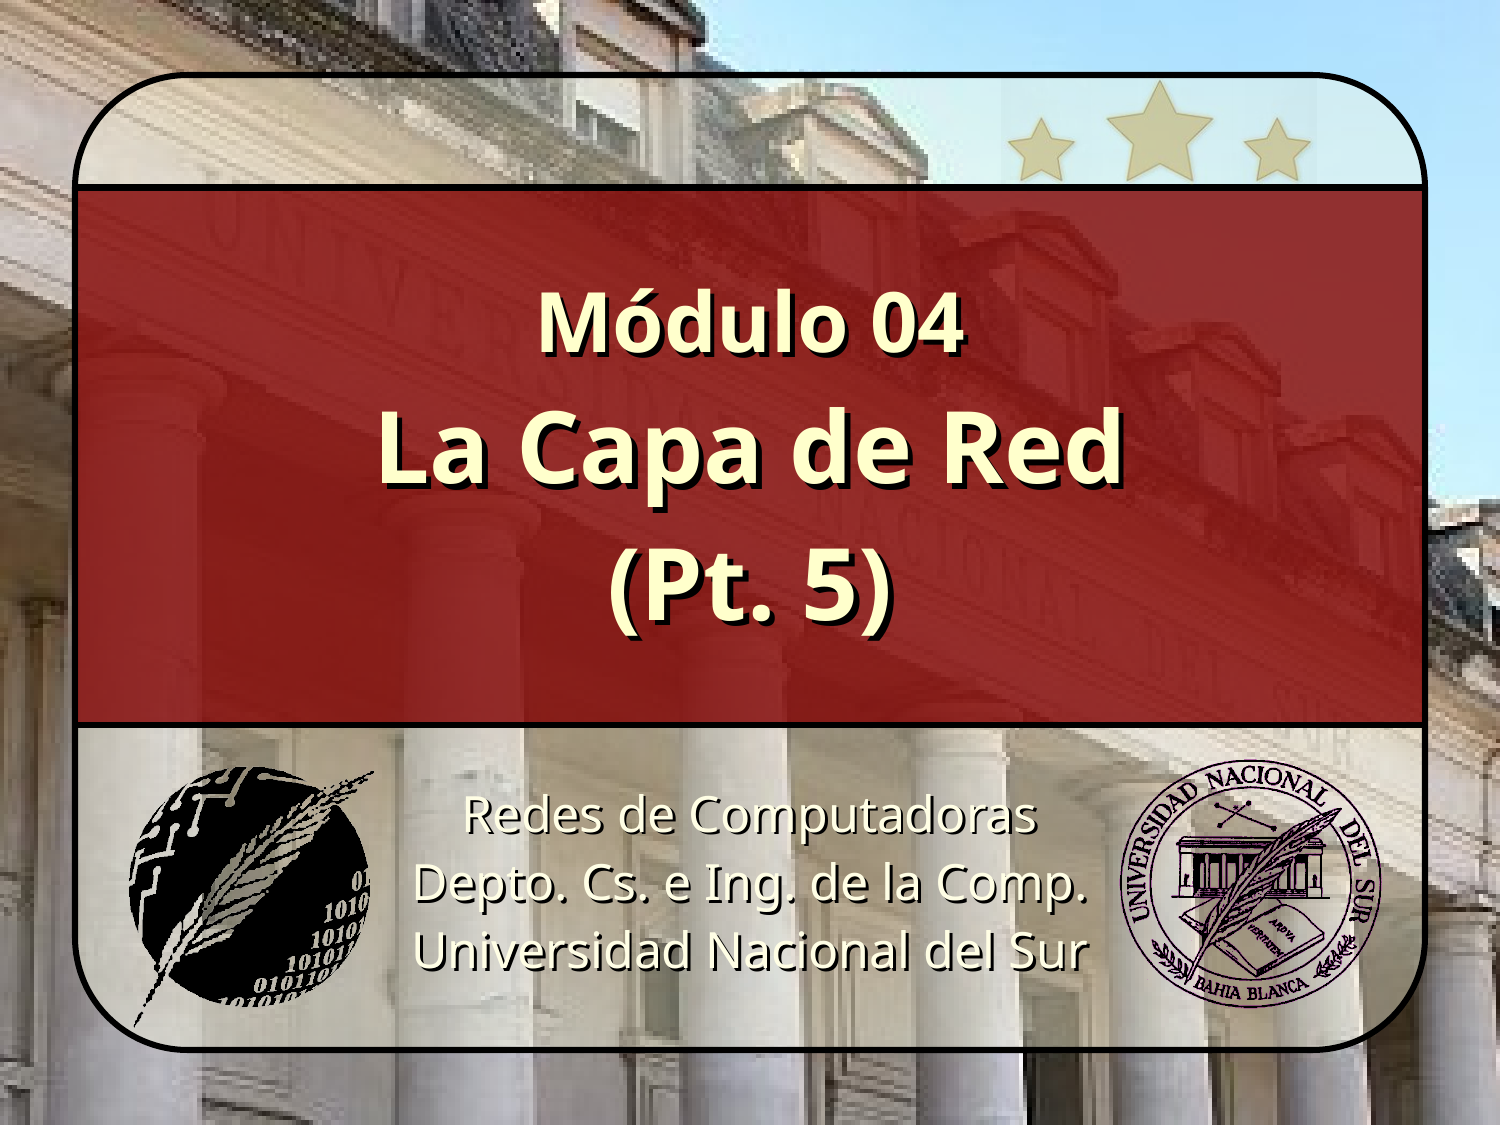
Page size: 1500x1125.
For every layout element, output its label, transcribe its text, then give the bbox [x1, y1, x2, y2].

title Módulo 04 La Capa de Red (Pt. 5) [128, 187, 1372, 726]
picture [0, 0, 1500, 1125]
